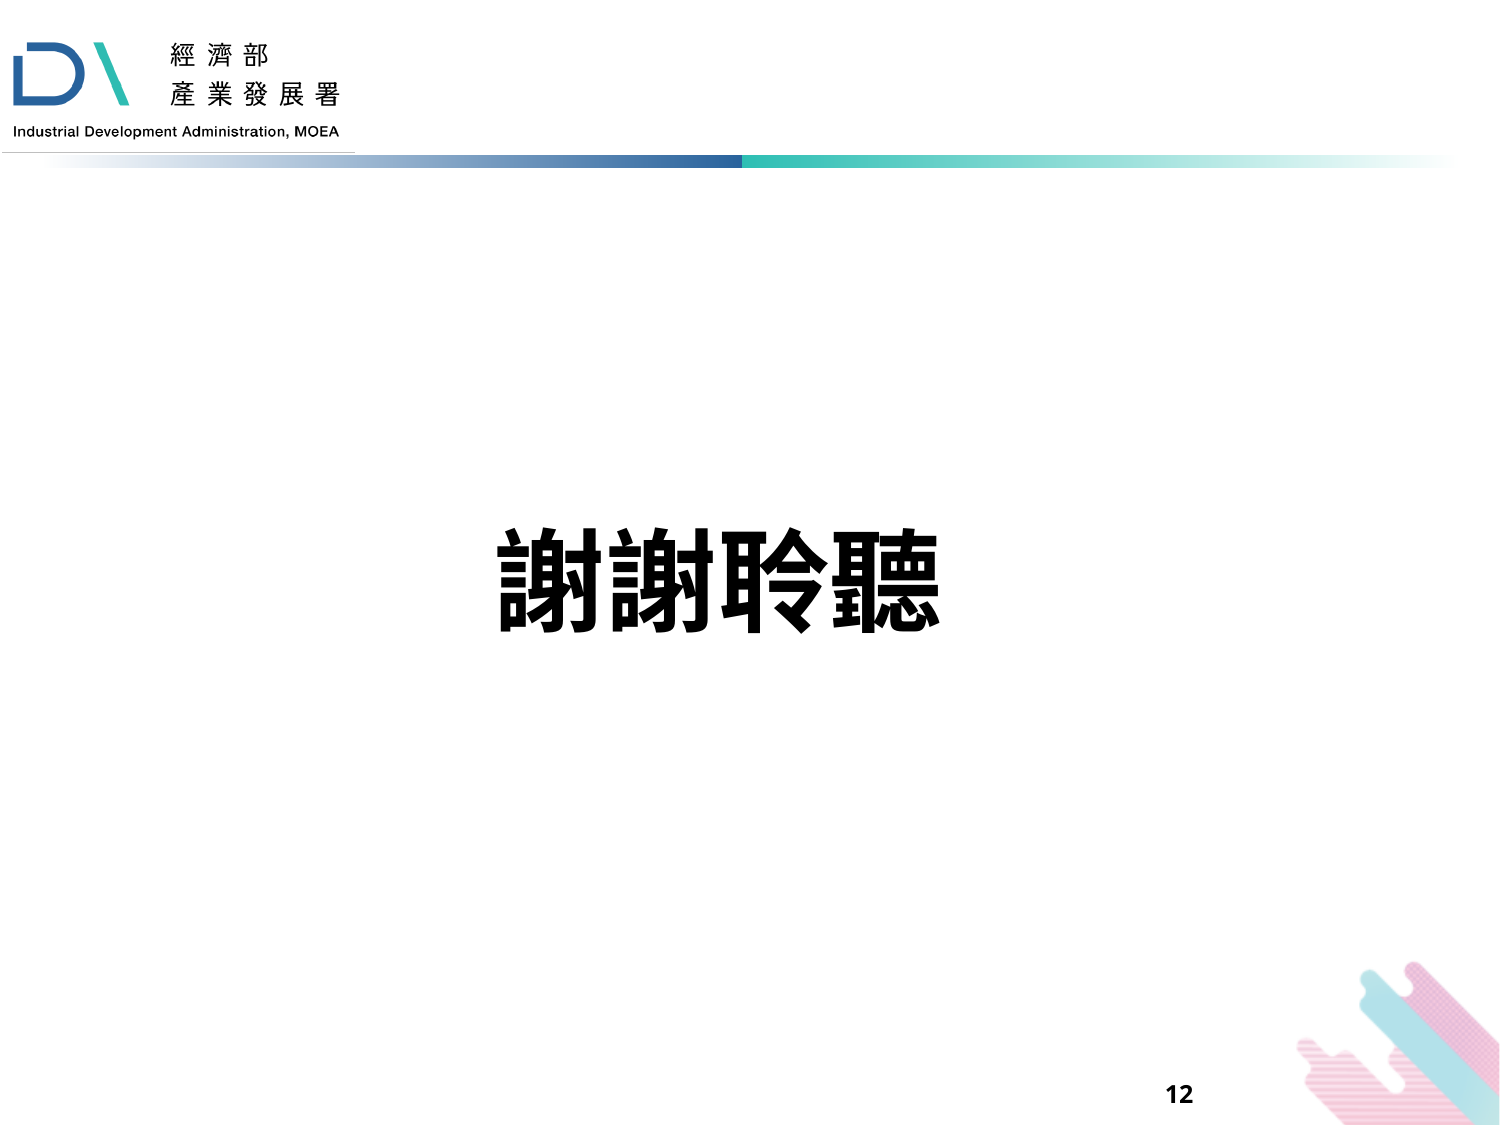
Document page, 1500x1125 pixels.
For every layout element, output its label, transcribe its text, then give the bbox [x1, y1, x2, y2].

list 謝謝聆聽 [42, 503, 1393, 776]
text_box [1149, 948, 1500, 1125]
